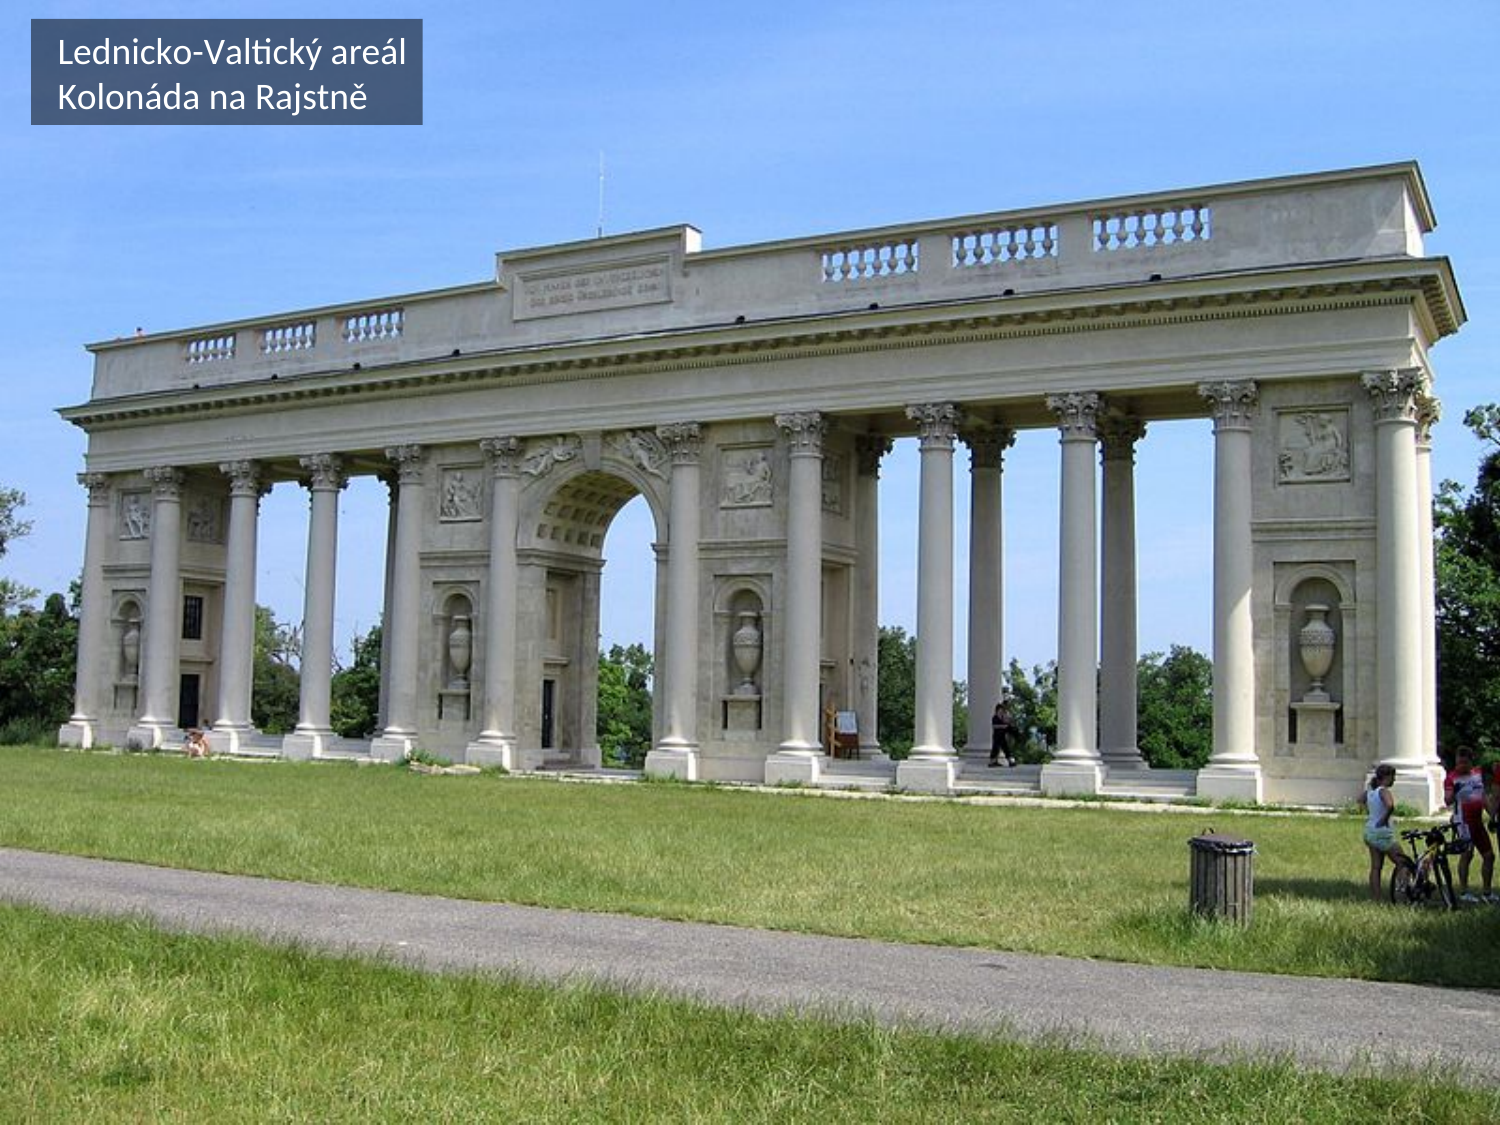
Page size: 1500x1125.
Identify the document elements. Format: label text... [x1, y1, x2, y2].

text_box [31, 18, 42, 125]
picture [0, 0, 1500, 1125]
text_box Lednicko-Valtický areál Kolonáda na Rajstně [42, 18, 423, 125]
